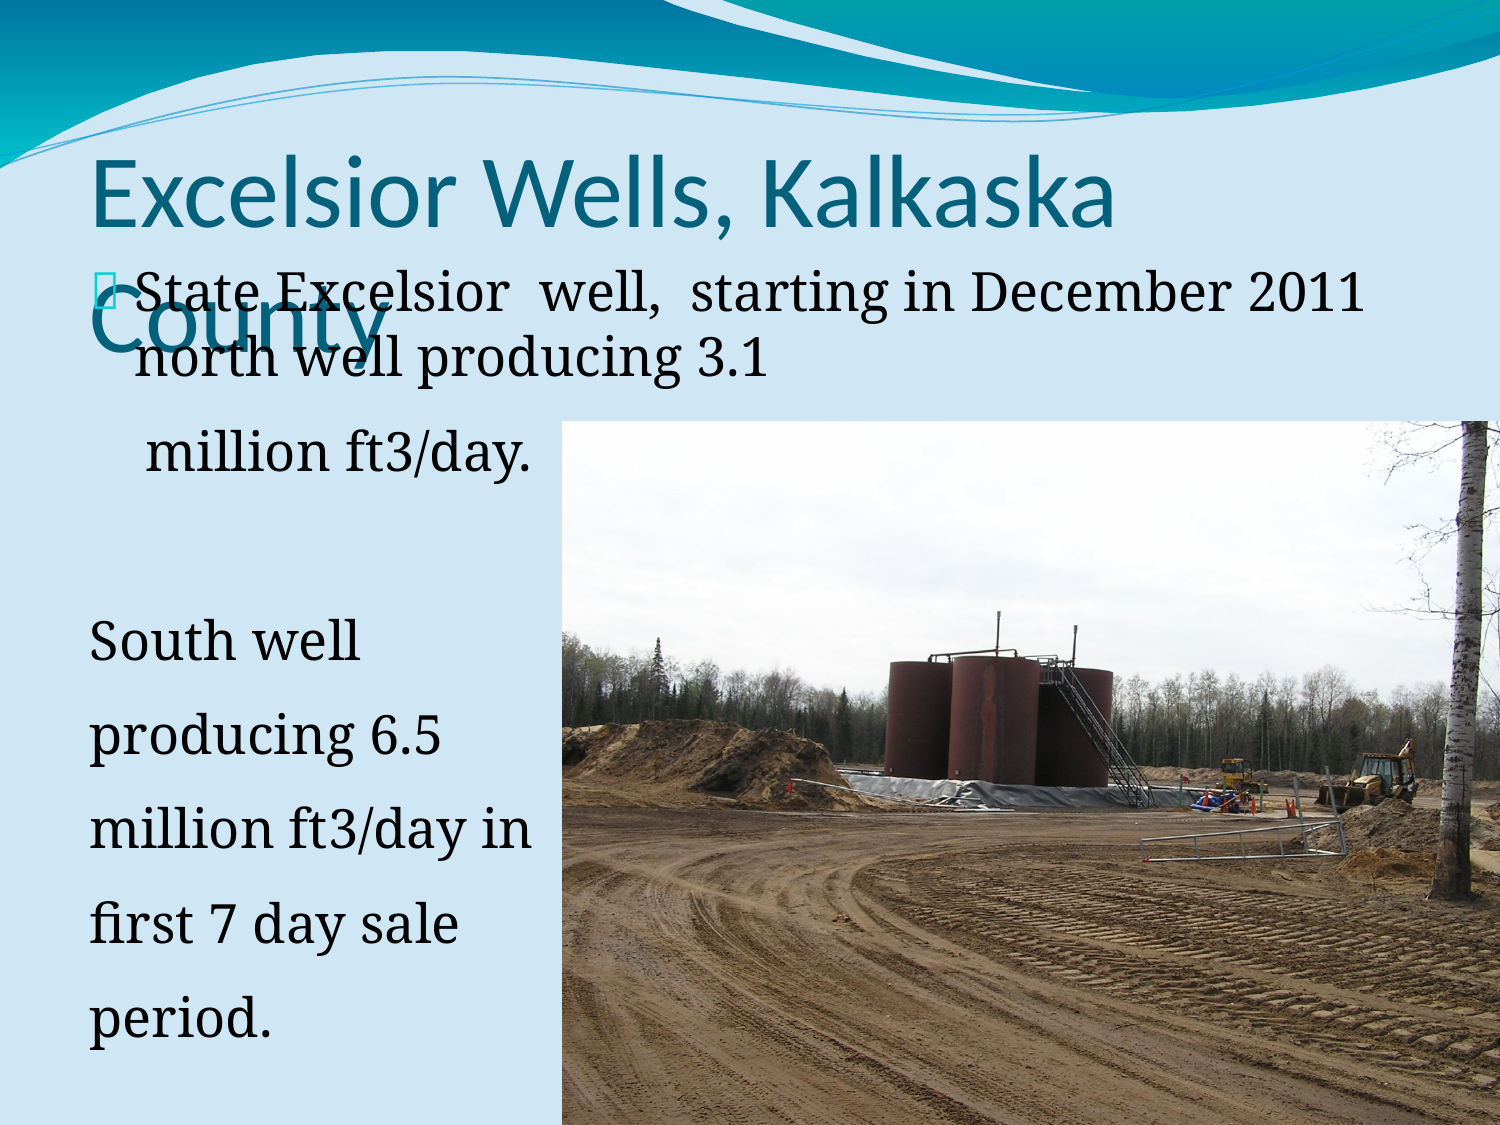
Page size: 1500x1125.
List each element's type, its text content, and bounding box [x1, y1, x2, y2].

list State Excelsior well, starting in December 2011 north well producing 3.1 million ft3/day. South well producing 6.5 million ft3/day in first 7 day sale period. EnCana Corp. [75, 249, 1425, 1088]
title Excelsior Wells, Kalkaska County [75, 115, 1425, 238]
picture [562, 421, 1500, 1125]
